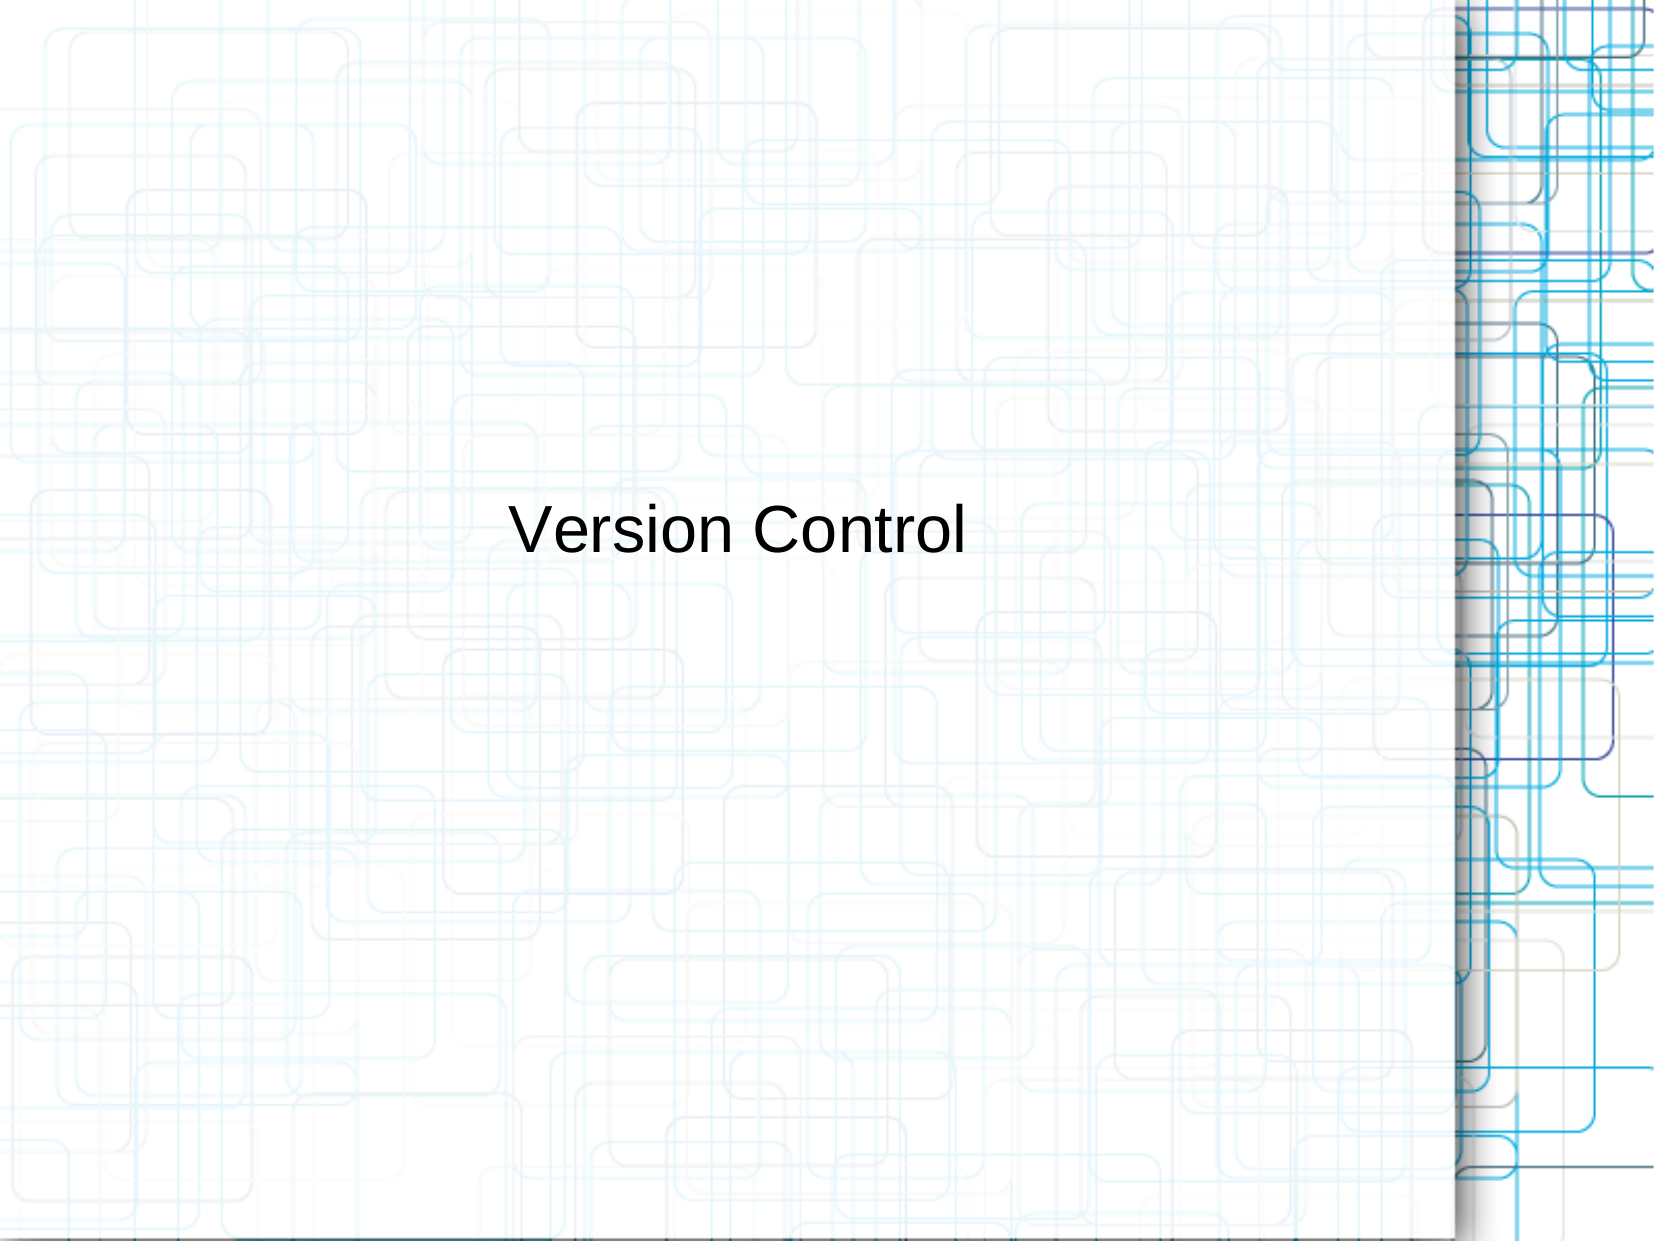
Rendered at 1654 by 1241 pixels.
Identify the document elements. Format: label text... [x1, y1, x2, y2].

subtitle Version Control [59, 49, 1418, 1010]
picture [0, 0, 1654, 1241]
